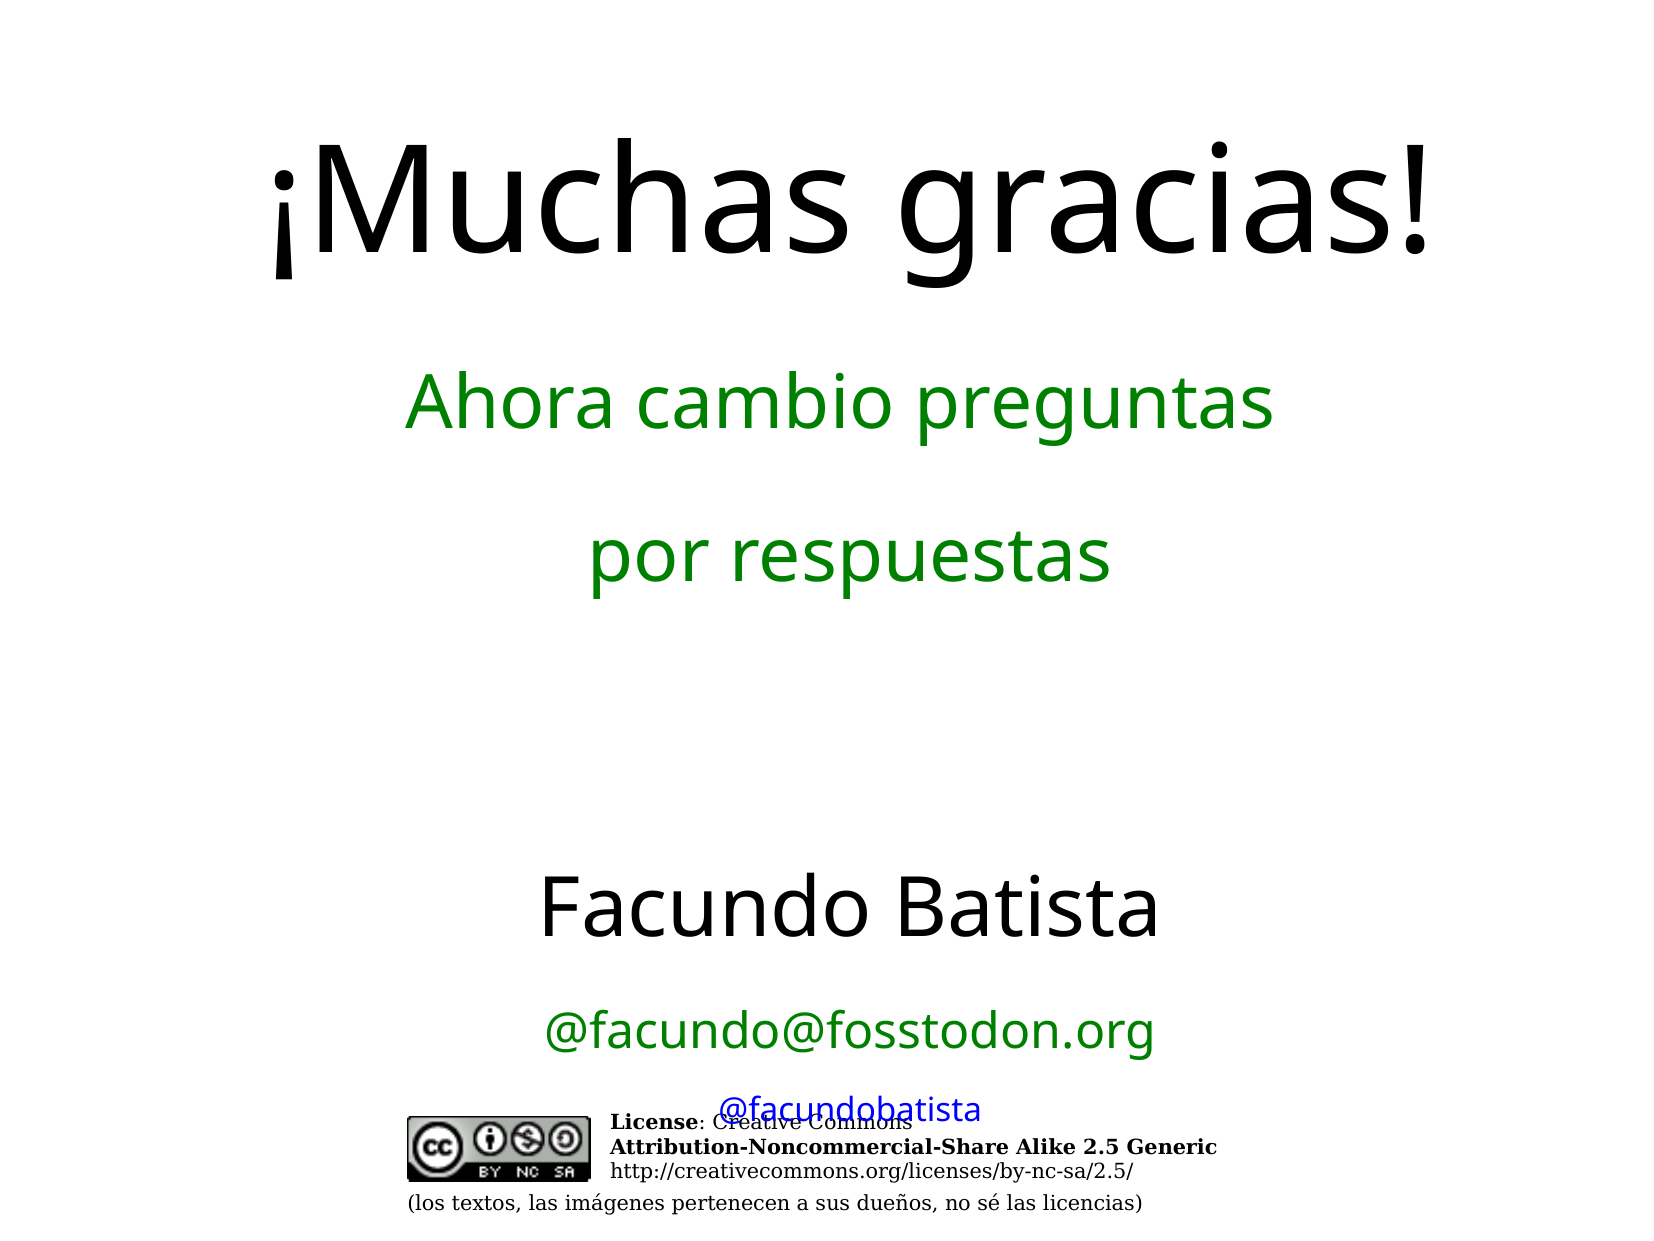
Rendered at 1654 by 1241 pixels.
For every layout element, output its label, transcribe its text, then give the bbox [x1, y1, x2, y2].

text_box License: Creative Commons Attribution-Noncommercial-Share Alike 2.5 Generic http://creativecommons.org/licenses/by-nc-sa/2.5/ [610, 1102, 1462, 1191]
title ¡Muchas gracias! Ahora cambio preguntas por respuestas Facundo Batista @facundo@fosstodon.org @facundobatista [106, 58, 1595, 1064]
picture [407, 1116, 591, 1179]
text_box (los textos, las imágenes pertenecen a sus dueños, no sé las licencias) [407, 1179, 1164, 1229]
